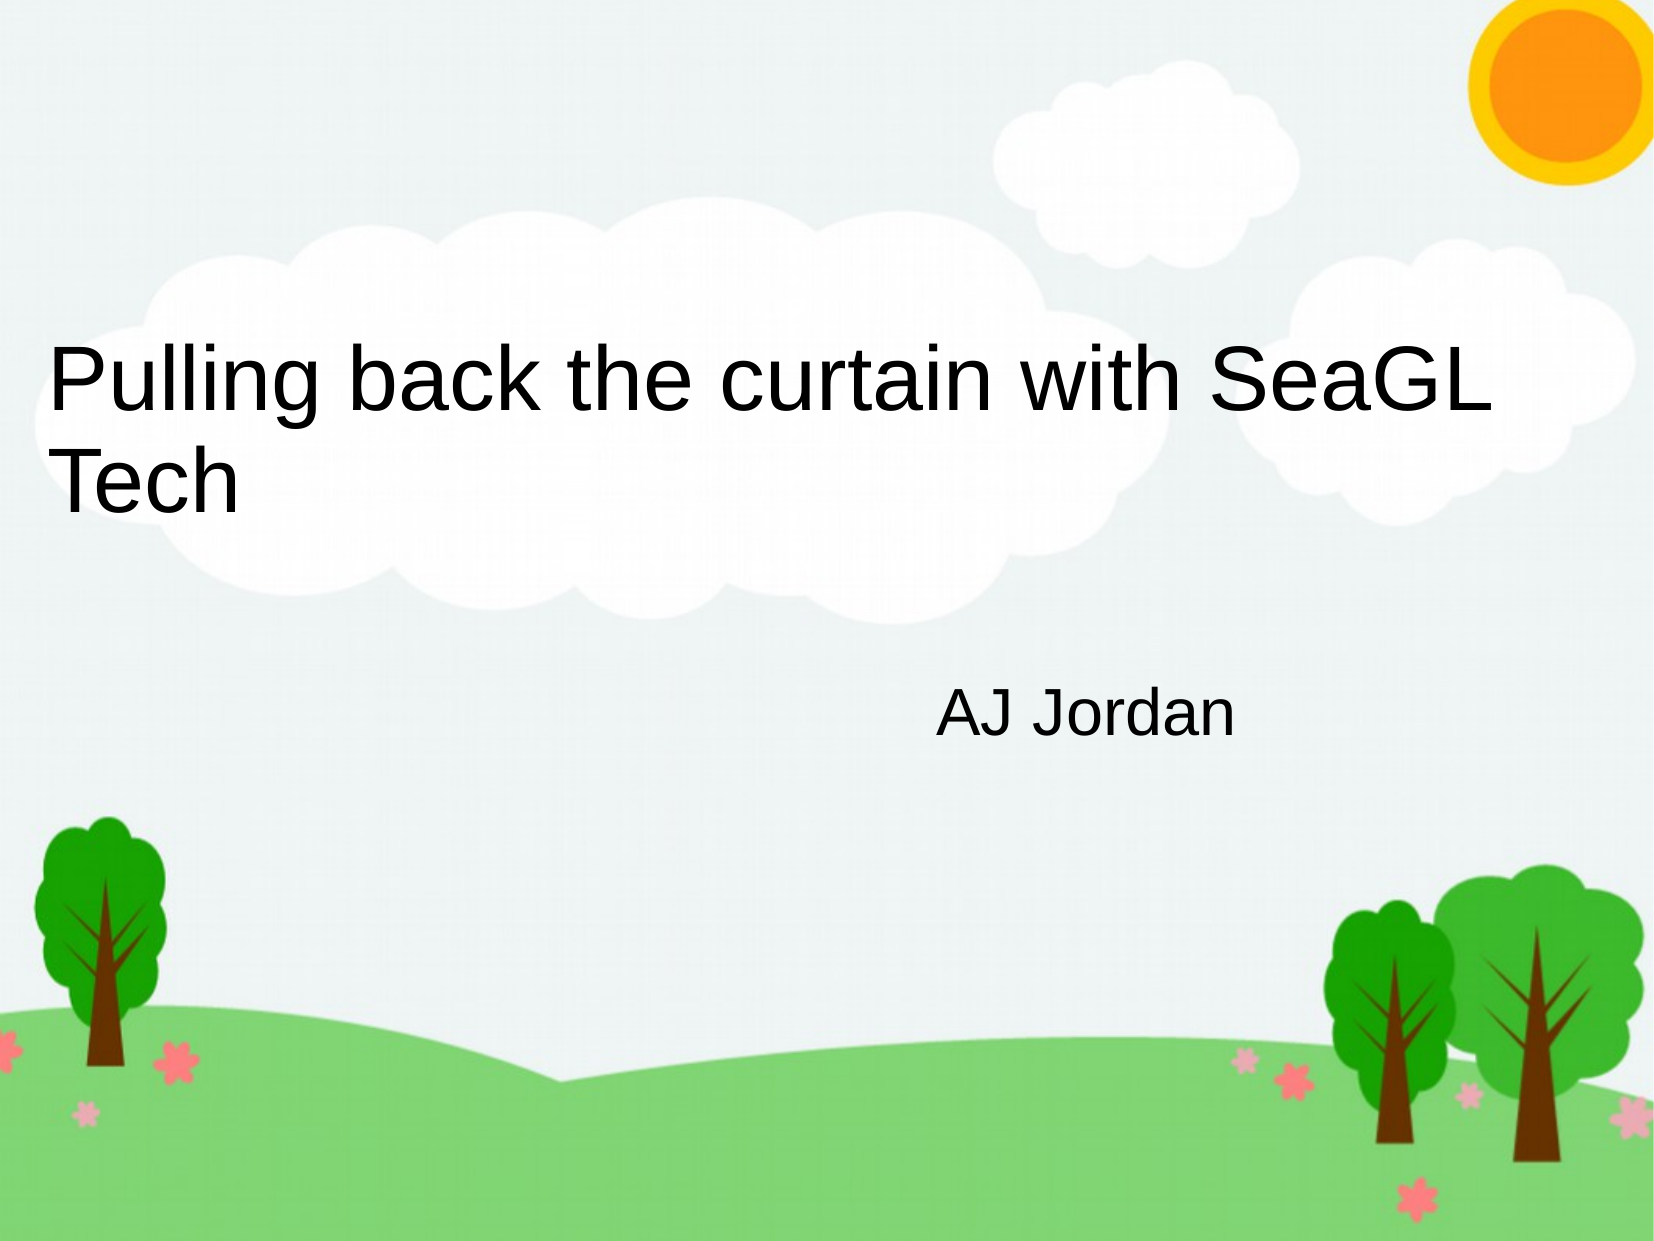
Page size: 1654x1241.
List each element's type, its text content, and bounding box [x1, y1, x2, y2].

picture [0, 0, 1654, 1241]
subtitle AJ Jordan [661, 632, 1512, 792]
title Pulling back the curtain with SeaGL Tech [47, 283, 1512, 577]
